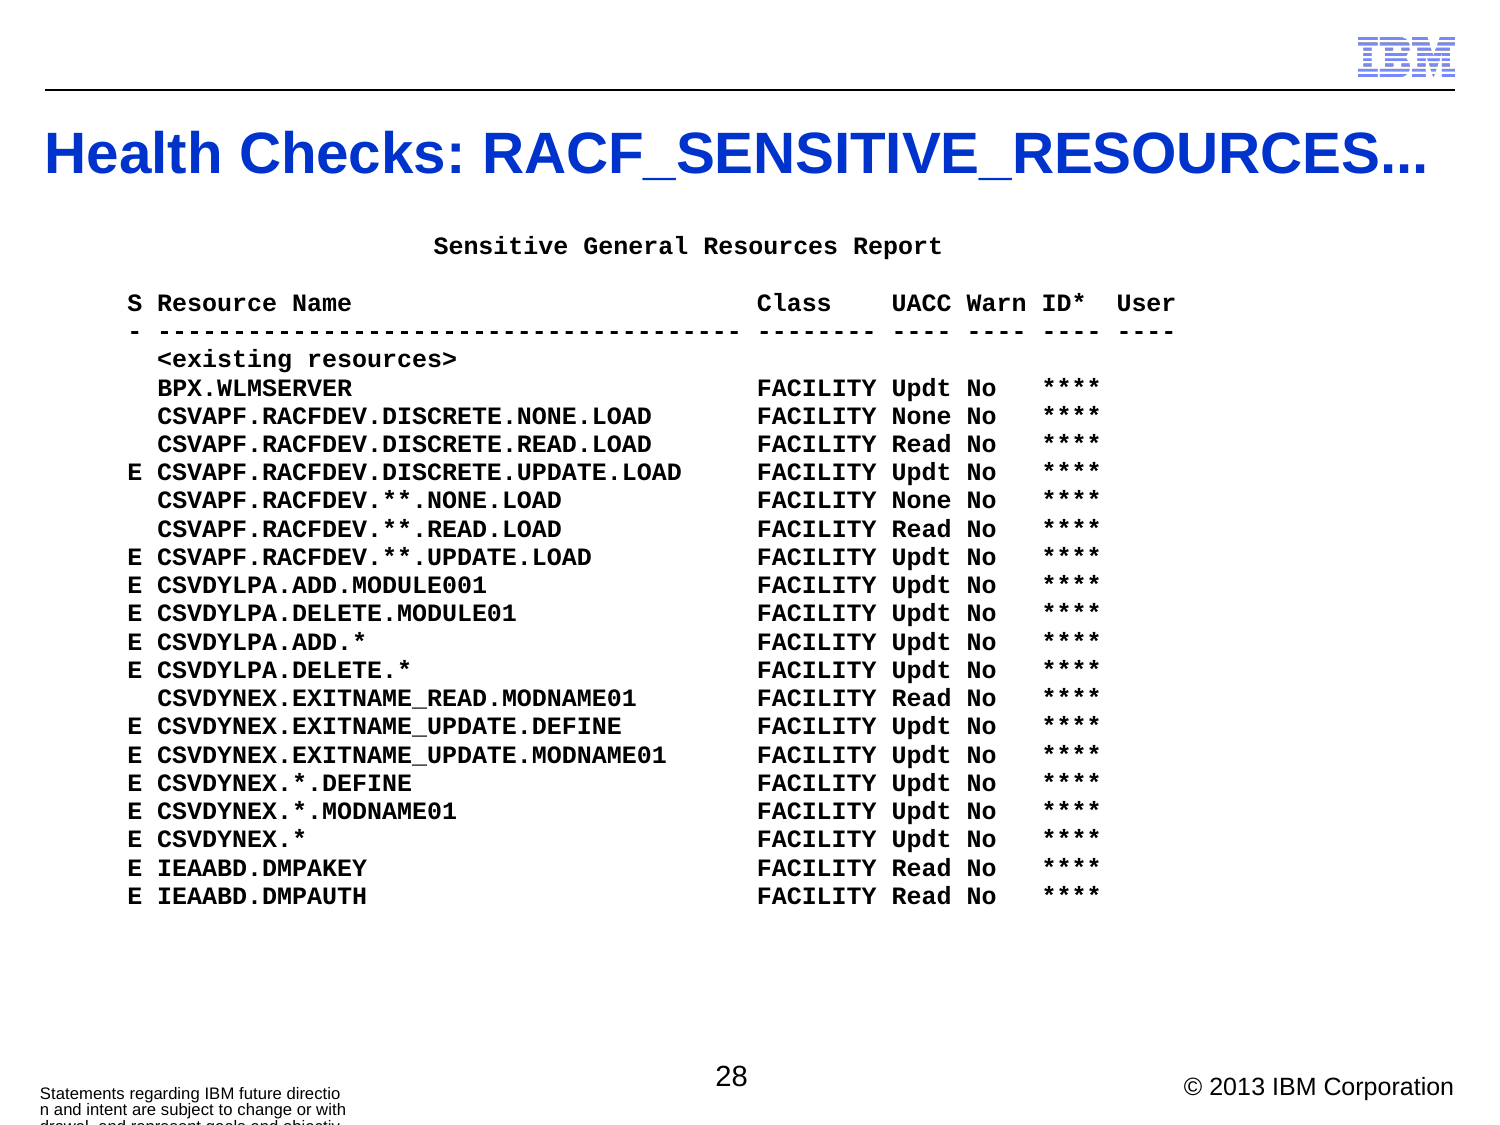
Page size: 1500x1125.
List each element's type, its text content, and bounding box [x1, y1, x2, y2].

table_header Sensitive General Resources Report S Resource Name Class UACC Warn ID* User - --------------------------------------- -------- ---- ---- ---- ---- <existing resources> BPX.WLMSERVER FACILITY Updt No **** CSVAPF.RACFDEV.DISCRETE.NONE.LOAD FACILITY None No **** CSVAPF.RACFDEV.DISCRETE.READ.LOAD FACILITY Read No **** E CSVAPF.RACFDEV.DISCRETE.UPDATE.LOAD FACILITY Updt No **** CSVAPF.RACFDEV.**.NONE.LOAD FACILITY None No **** CSVAPF.RACFDEV.**.READ.LOAD FACILITY Read No **** E CSVAPF.RACFDEV.**.UPDATE.LOAD FACILITY Updt No **** E CSVDYLPA.ADD.MODULE001 FACILITY Updt No **** E CSVDYLPA.DELETE.MODULE01 FACILITY Updt No **** E CSVDYLPA.ADD.* FACILITY Updt No **** E CSVDYLPA.DELETE.* FACILITY Updt No **** CSVDYNEX.EXITNAME_READ.MODNAME01 FACILITY Read No **** E CSVDYNEX.EXITNAME_UPDATE.DEFINE FACILITY Updt No **** E CSVDYNEX.EXITNAME_UPDATE.MODNAME01 FACILITY Updt No **** E CSVDYNEX.*.DEFINE FACILITY Updt No **** E CSVDYNEX.*.MODNAME01 FACILITY Updt No **** E CSVDYNEX.* FACILITY Updt No **** E IEAABD.DMPAKEY FACILITY Read No **** E IEAABD.DMPAUTH FACILITY Read No **** [113, 225, 1425, 1013]
picture [1358, 37, 1455, 77]
title Health Checks: RACF_SENSITIVE_RESOURCES... [29, 89, 1455, 211]
